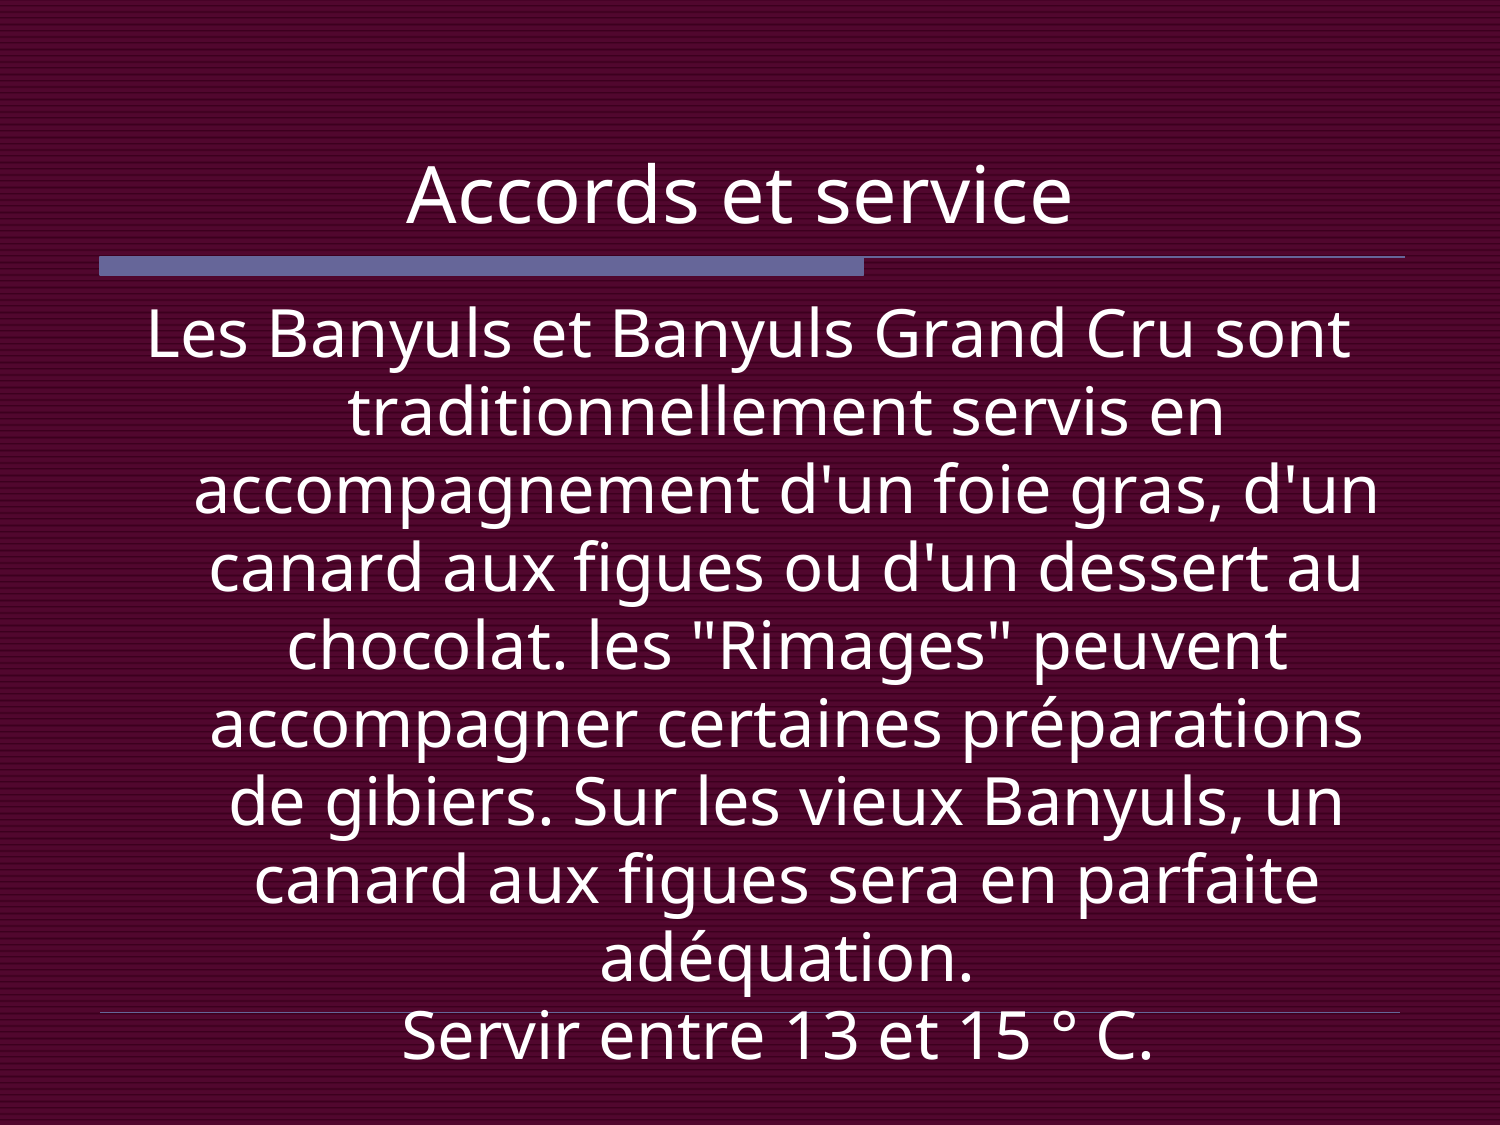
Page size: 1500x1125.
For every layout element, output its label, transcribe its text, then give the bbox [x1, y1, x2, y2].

list Les Banyuls et Banyuls Grand Cru sont traditionnellement servis en accompagnement d'un foie gras, d'un canard aux figues ou d'un dessert au chocolat. les "Rimages" peuvent accompagner certaines préparations de gibiers. Sur les vieux Banyuls, un canard aux figues sera en parfaite adéquation. Servir entre 13 et 15 ° C. [92, 287, 1406, 988]
title Accords et service [94, 50, 1407, 250]
picture [0, 0, 1500, 1125]
